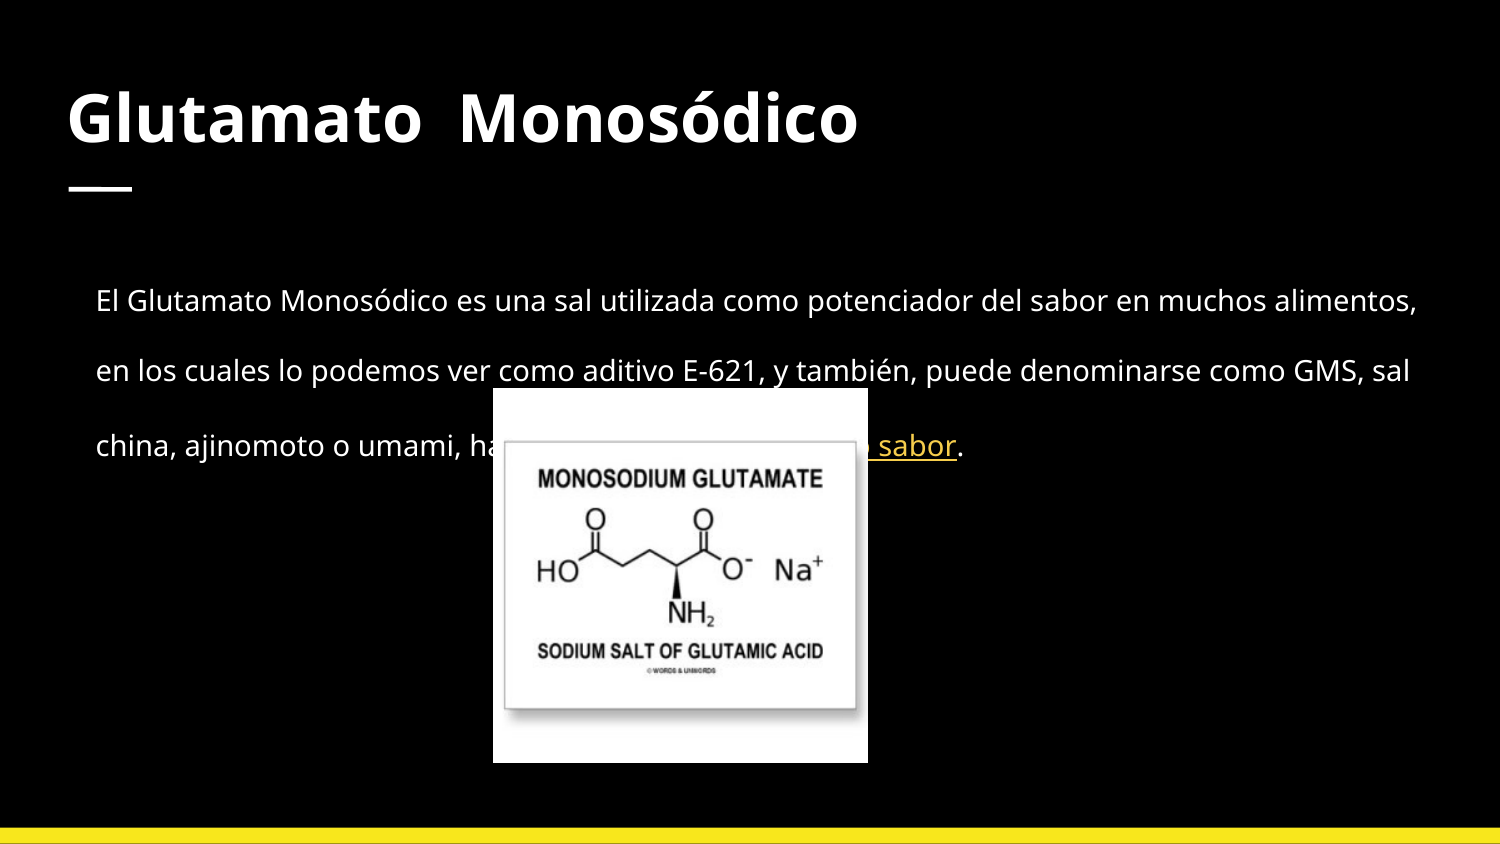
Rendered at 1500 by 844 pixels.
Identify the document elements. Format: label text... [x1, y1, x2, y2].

list El Glutamato Monosódico es una sal utilizada como potenciador del sabor en muchos alimentos, en los cuales lo podemos ver como aditivo E-621, y también, puede denominarse como GMS, sal china, ajinomoto o umami, haciendo referencia al quinto sabor. [51, 232, 1449, 750]
picture [493, 388, 868, 763]
title Glutamato Monosódico [51, 61, 1449, 167]
